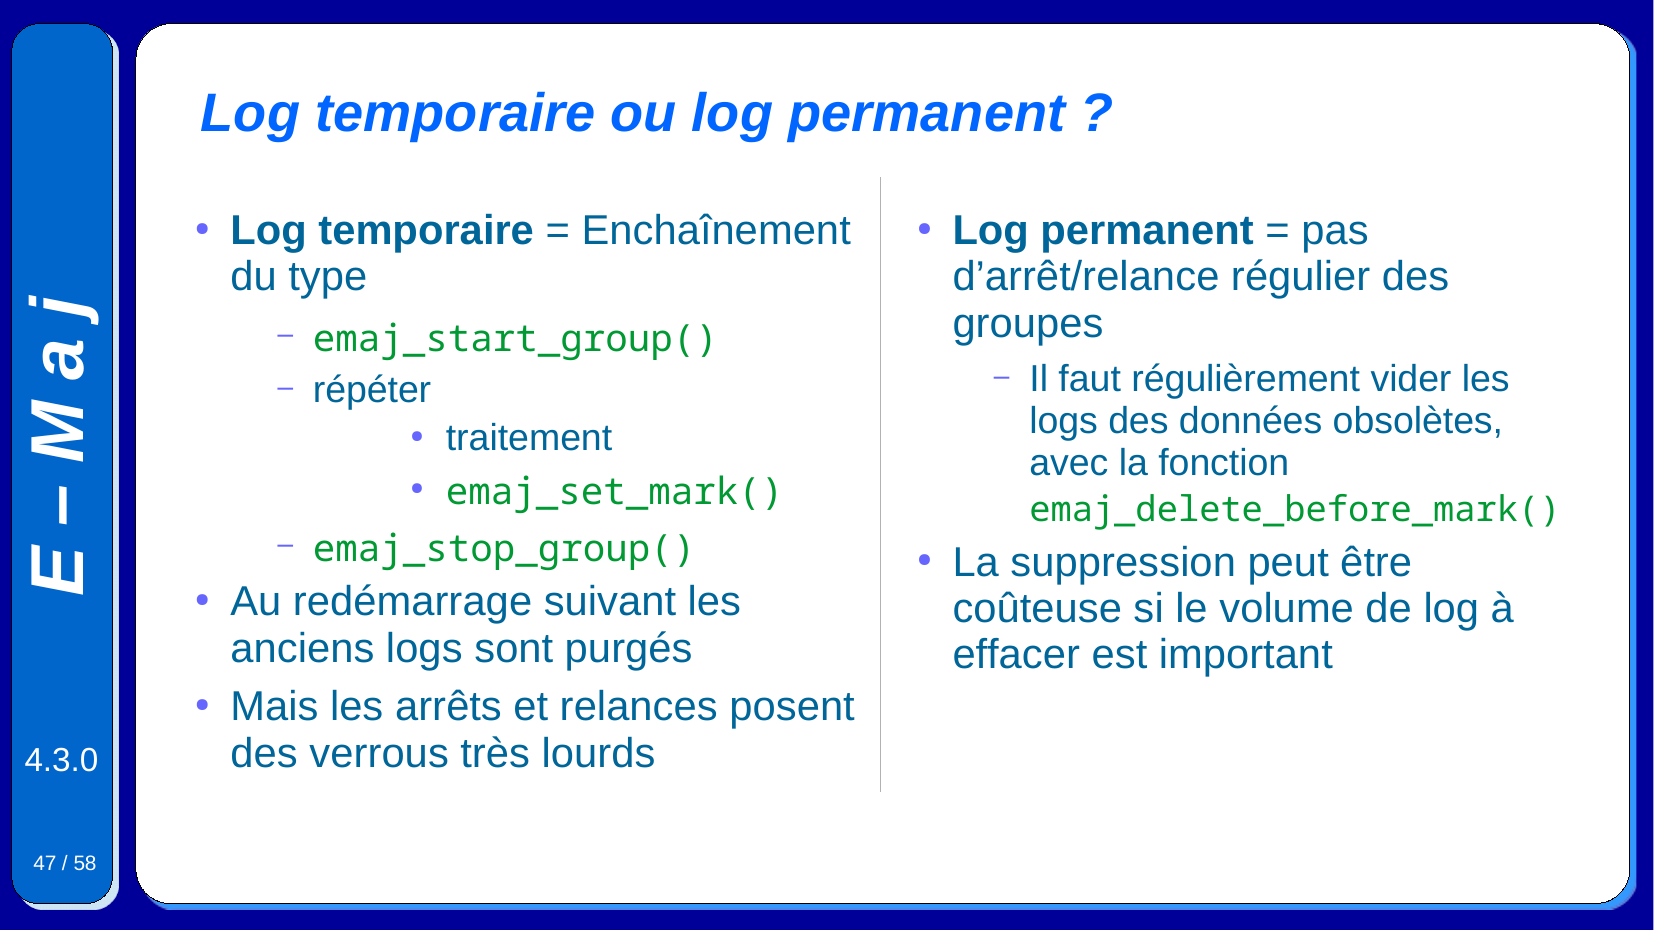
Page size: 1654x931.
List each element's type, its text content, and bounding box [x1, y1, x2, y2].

list Log permanent = pas d’arrêt/relance régulier des groupes Il faut régulièrement vider les logs des données obsolètes, avec la fonction emaj_delete_before_mark() La suppression peut être coûteuse si le volume de log à effacer est important [899, 206, 1588, 827]
title Log temporaire ou log permanent ? [200, 34, 1575, 191]
list Log temporaire = Enchaînement du type emaj_start_group() répéter traitement emaj_set_mark() emaj_stop_group() Au redémarrage suivant les anciens logs sont purgés Mais les arrêts et relances posent des verrous très lourds [177, 206, 865, 827]
